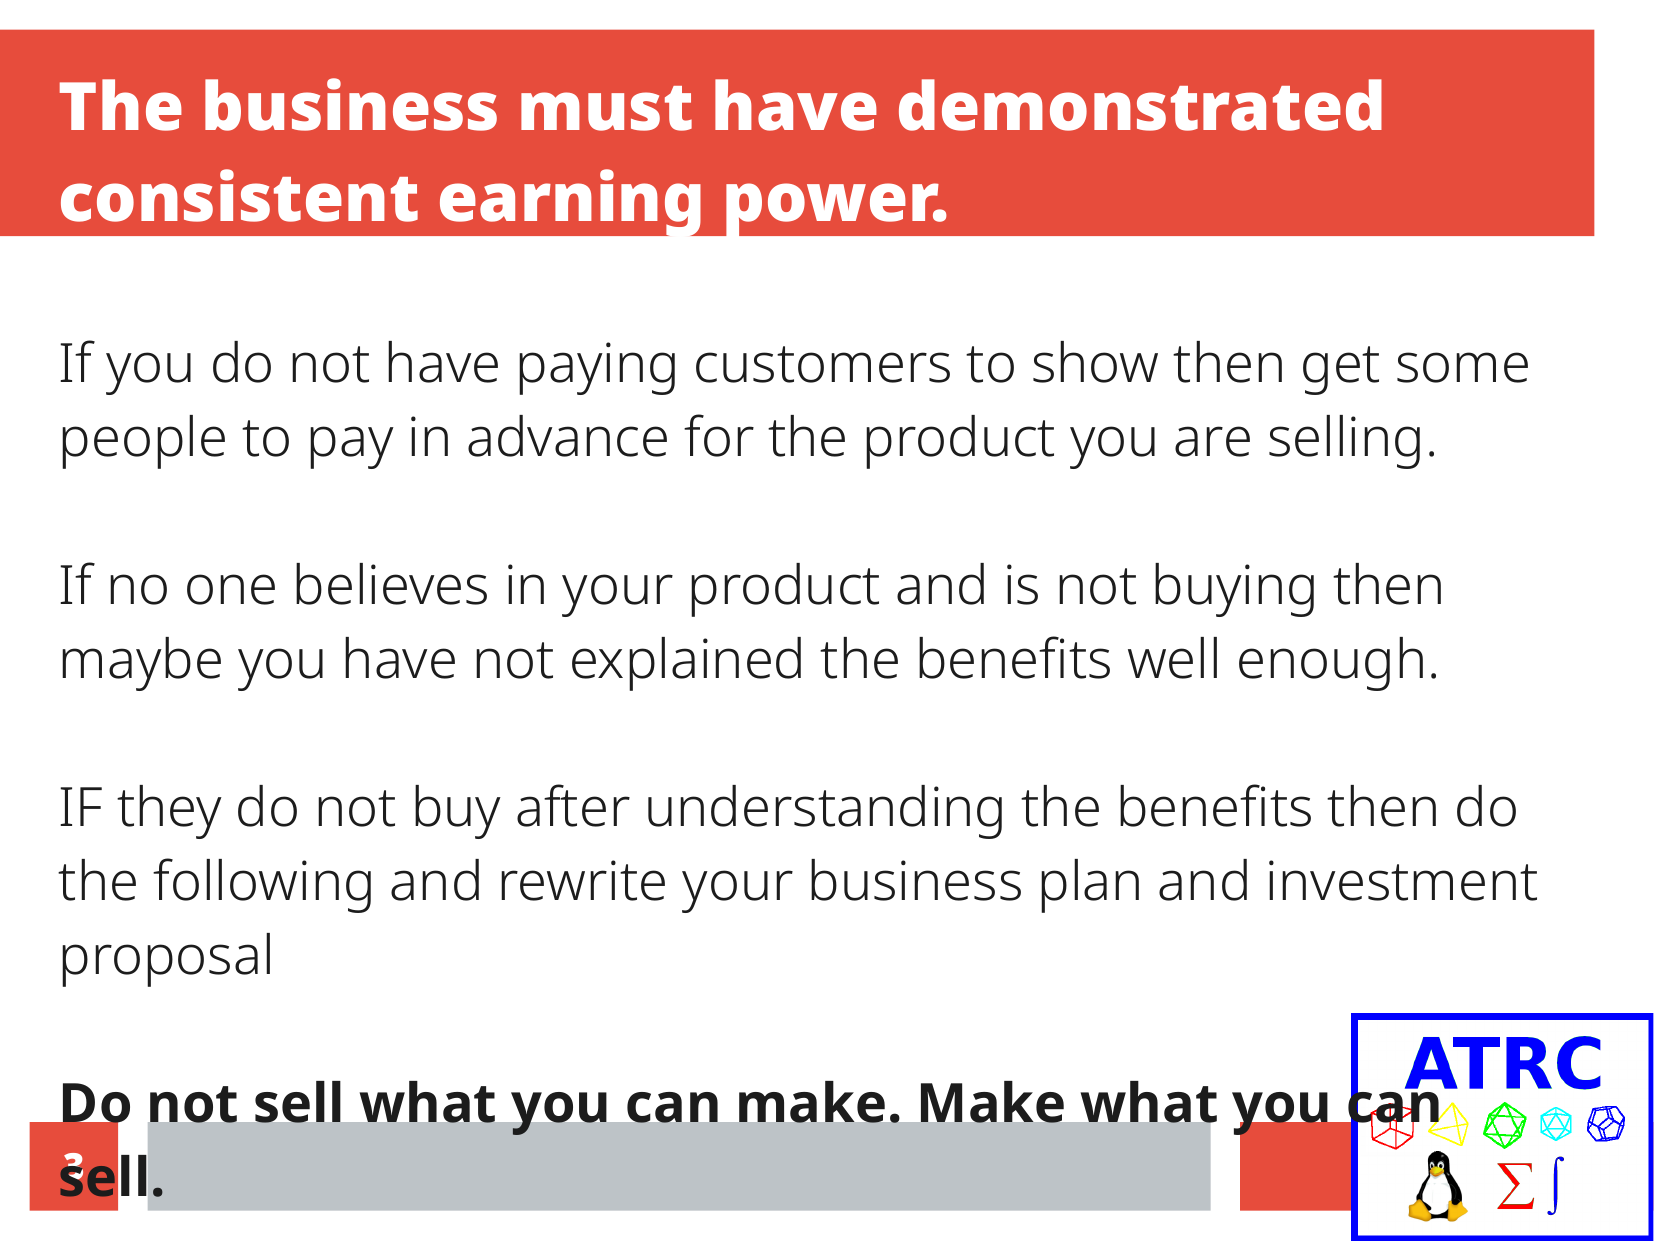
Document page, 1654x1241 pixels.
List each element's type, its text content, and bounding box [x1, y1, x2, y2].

picture [1385, 1108, 1395, 1117]
title The business must have demonstrated consistent earning power. [59, 59, 1595, 207]
picture [1351, 1013, 1654, 1241]
subtitle If you do not have paying customers to show then get some people to pay in advance for the product you are selling. If no one believes in your product and is not buying then maybe you have not explained the benefits well enough. IF they do not buy after understanding the benefits then do the following and rewrite your business plan and investment proposal Do not sell what you can make. Make what you can sell. [59, 324, 1565, 1093]
